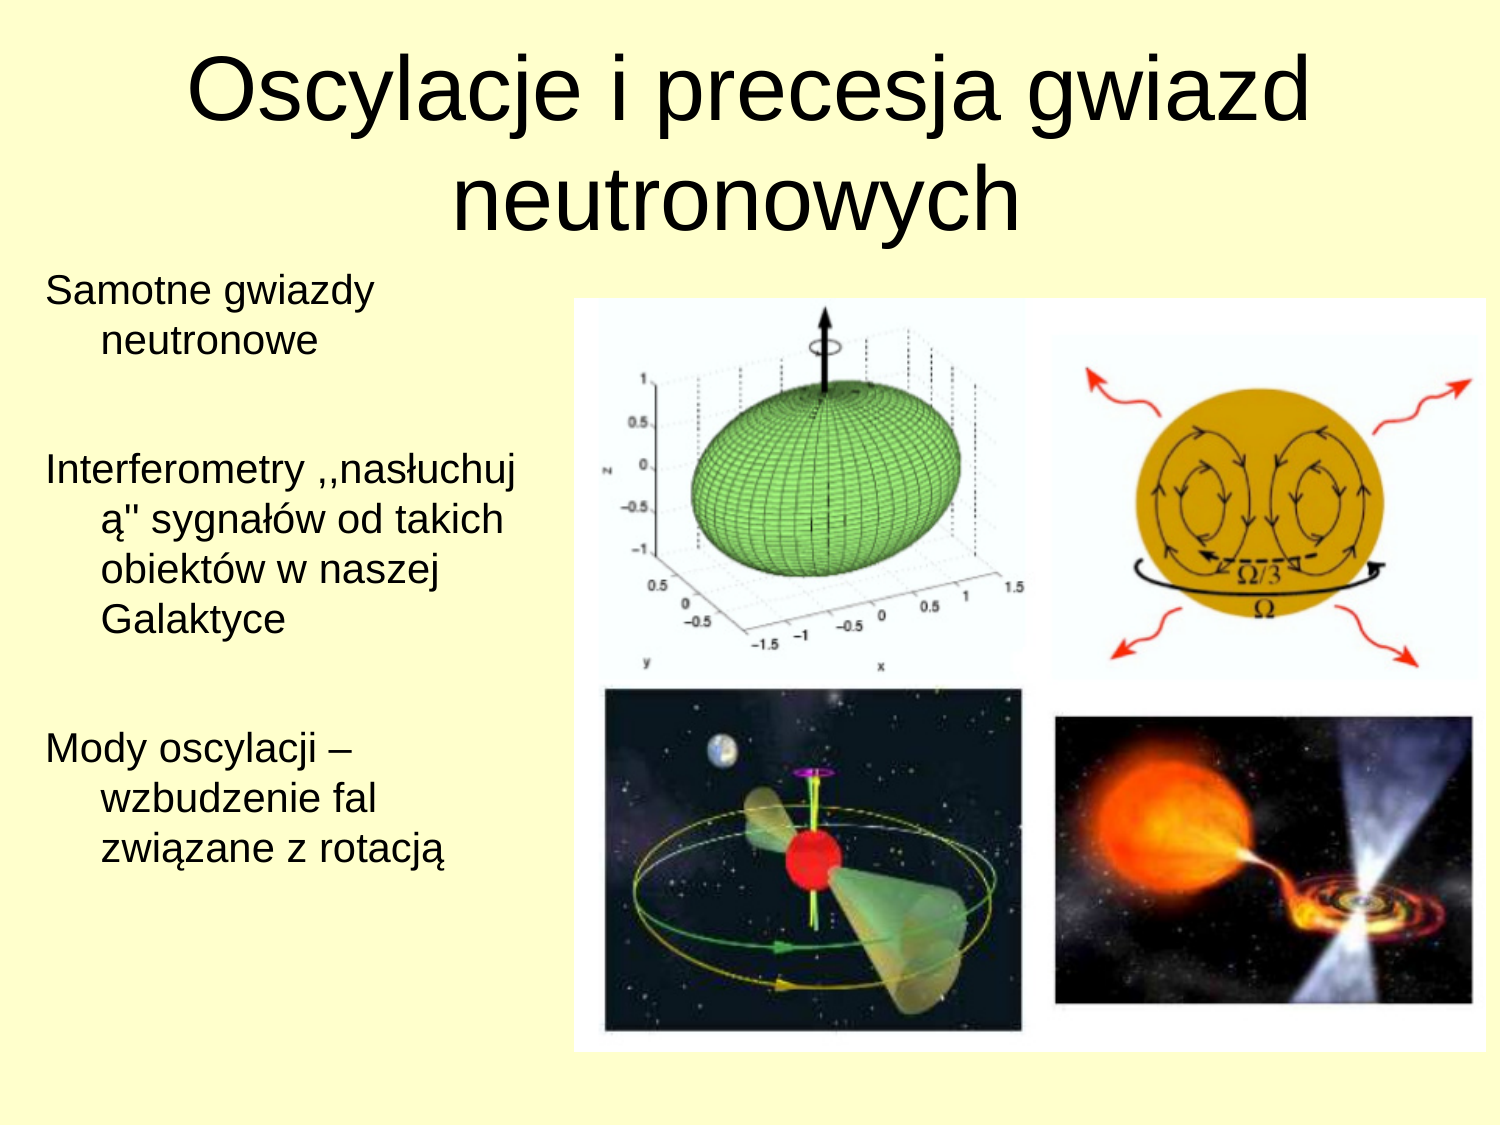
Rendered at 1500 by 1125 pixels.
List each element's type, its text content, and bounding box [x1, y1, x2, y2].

text_box Samotne gwiazdy neutronowe Interferometry ,,nasłuchują'' sygnałów od takich obiektów w naszej Galaktyce Mody oscylacji – wzbudzenie fal związane z rotacją [30, 254, 541, 1025]
picture [574, 298, 1486, 1052]
title Oscylacje i precesja gwiazd neutronowych [75, 21, 1426, 257]
